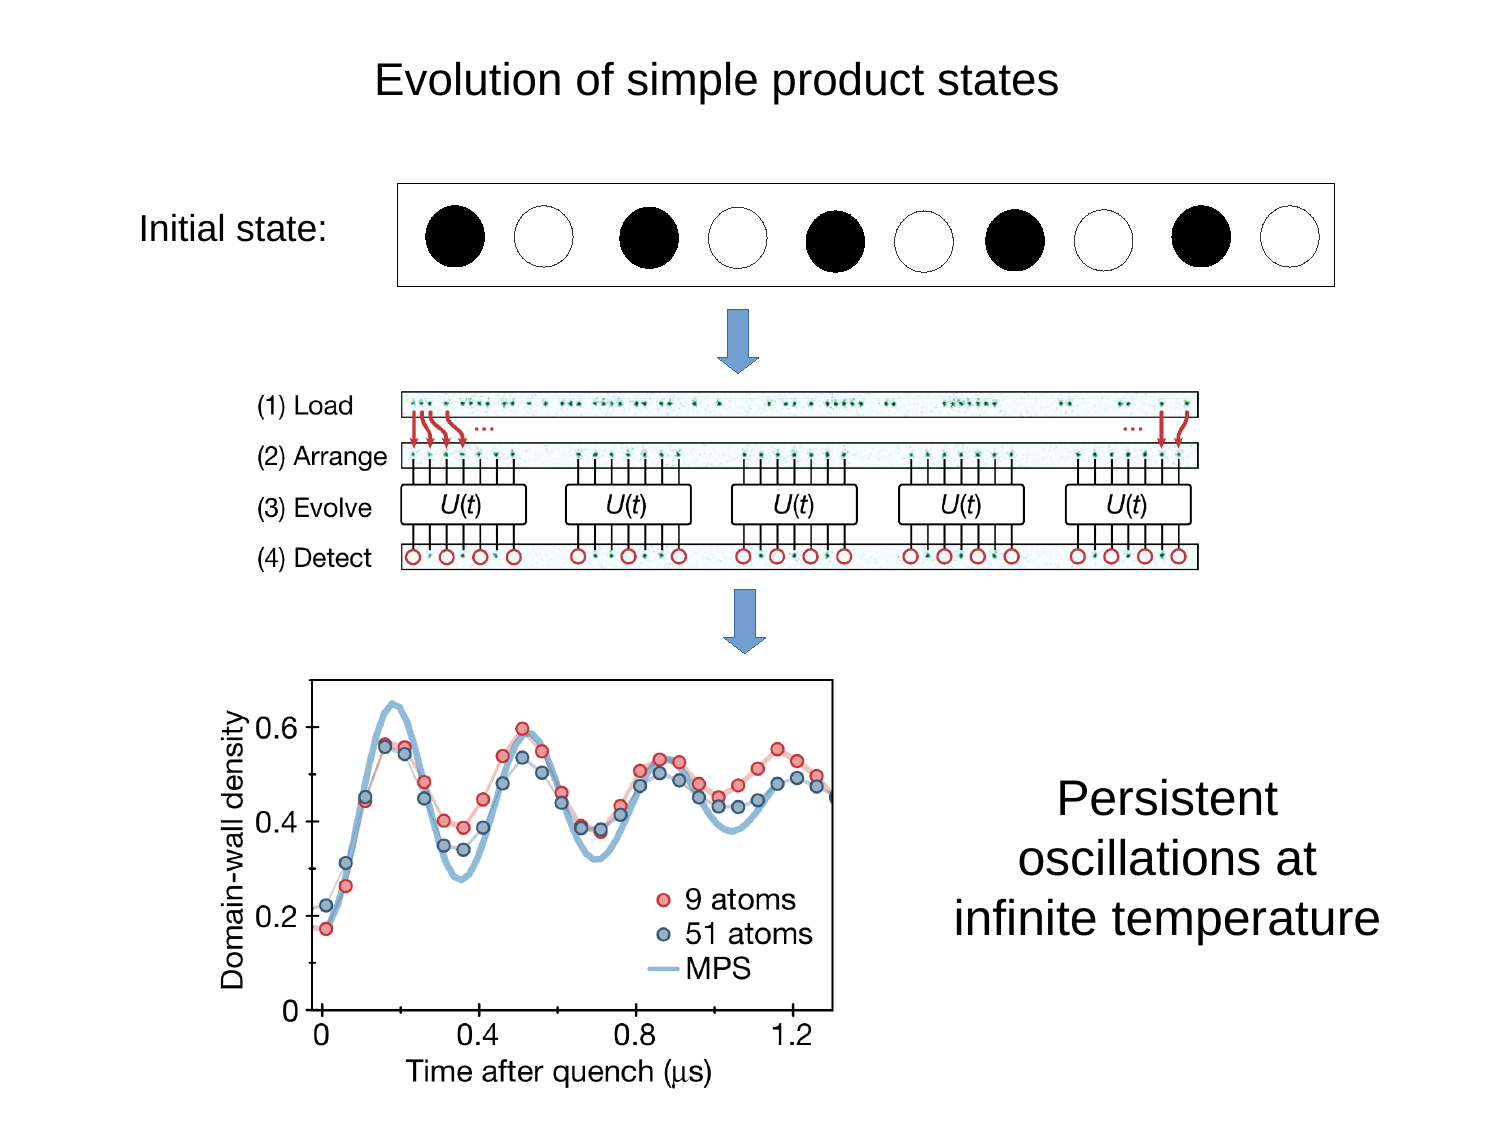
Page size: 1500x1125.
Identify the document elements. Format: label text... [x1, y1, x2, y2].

text_box [619, 207, 679, 269]
text_box [806, 210, 865, 273]
text_box Initial state: [123, 200, 368, 300]
text_box [708, 207, 768, 269]
text_box [514, 205, 574, 268]
text_box [985, 209, 1045, 271]
text_box [894, 210, 954, 273]
text_box [425, 205, 485, 267]
picture [207, 647, 848, 1101]
text_box [717, 309, 759, 374]
text_box [723, 589, 766, 654]
picture [243, 373, 1219, 590]
text_box Evolution of simple product states [359, 46, 1075, 113]
text_box Persistent oscillations at infinite temperature [924, 750, 1411, 914]
text_box [1074, 209, 1133, 272]
text_box [1260, 205, 1320, 268]
text_box [1171, 205, 1231, 267]
